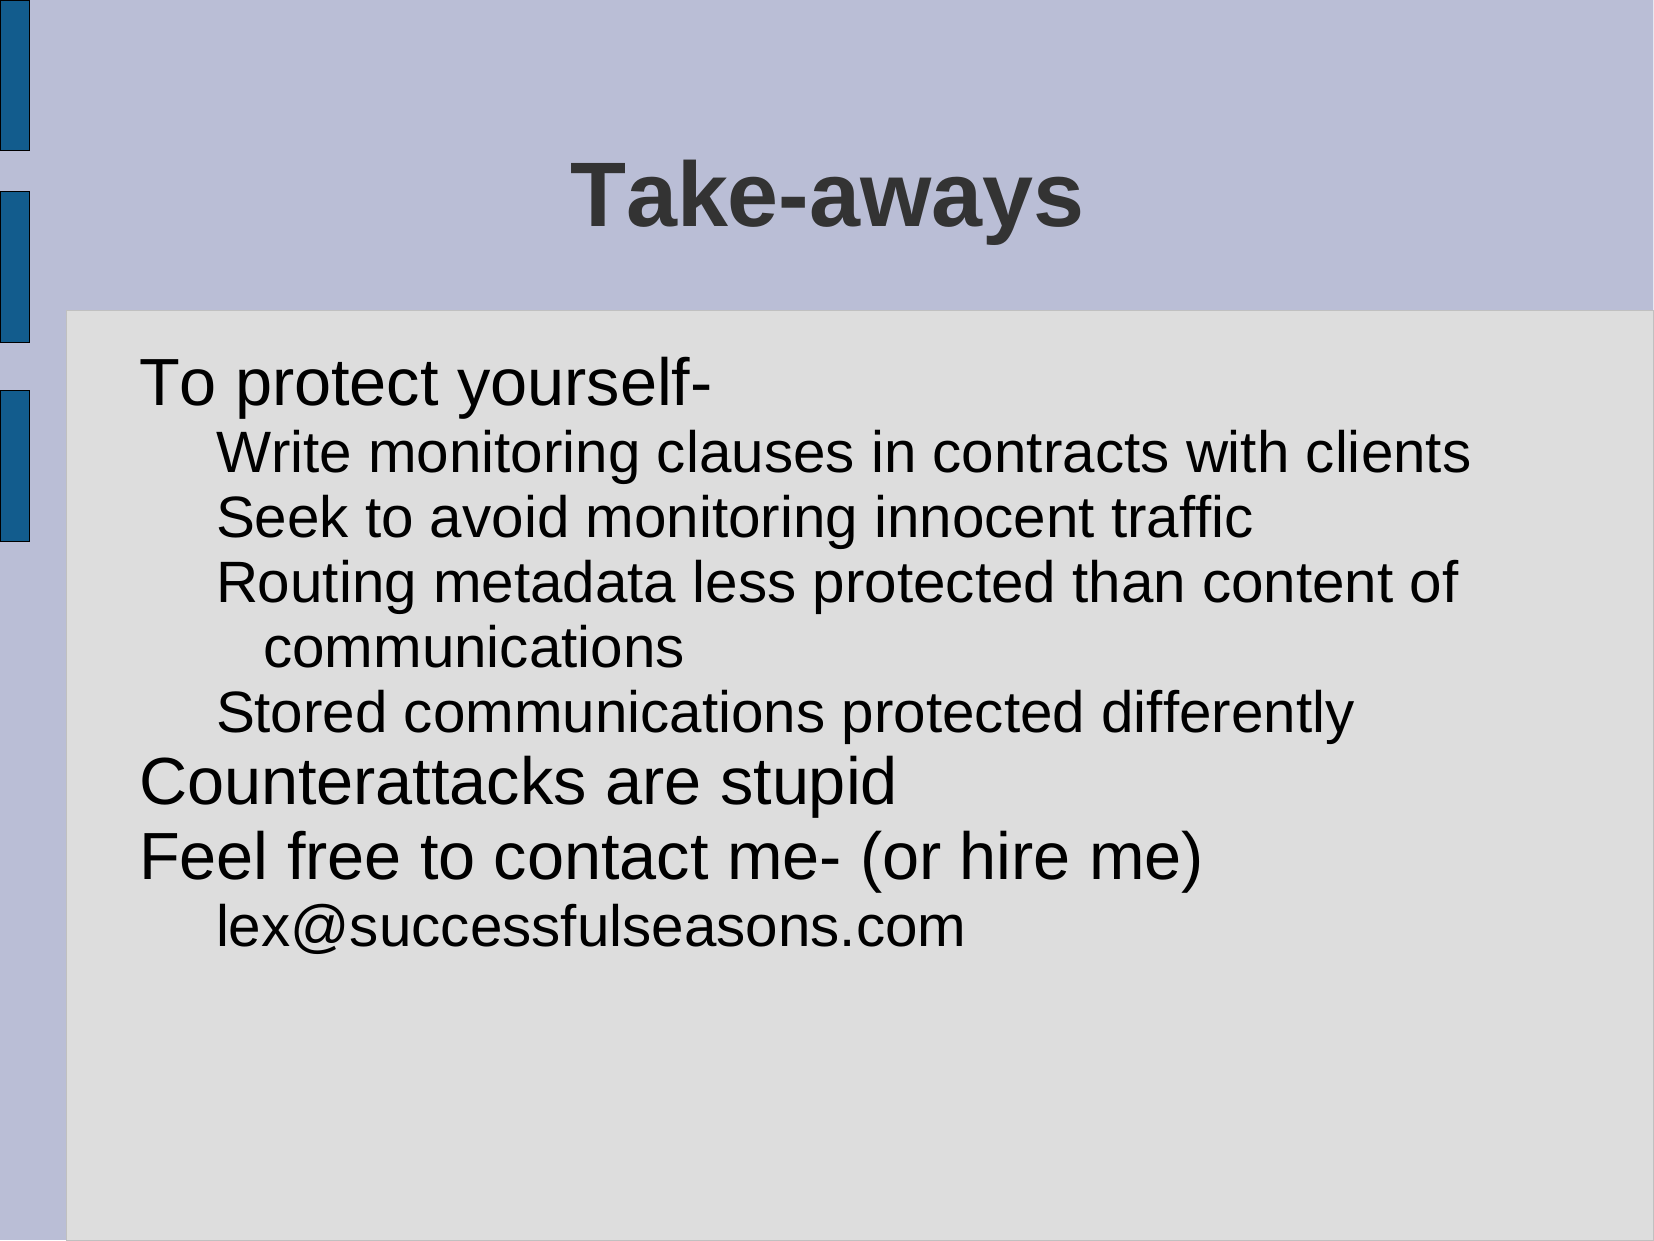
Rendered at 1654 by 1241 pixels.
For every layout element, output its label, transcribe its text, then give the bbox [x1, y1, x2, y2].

list To protect yourself- Write monitoring clauses in contracts with clients Seek to avoid monitoring innocent traffic Routing metadata less protected than content of communications Stored communications protected differently Counterattacks are stupid Feel free to contact me- (or hire me) lex@successfulseasons.com [121, 344, 1534, 1112]
title Take-aways [121, 98, 1534, 291]
